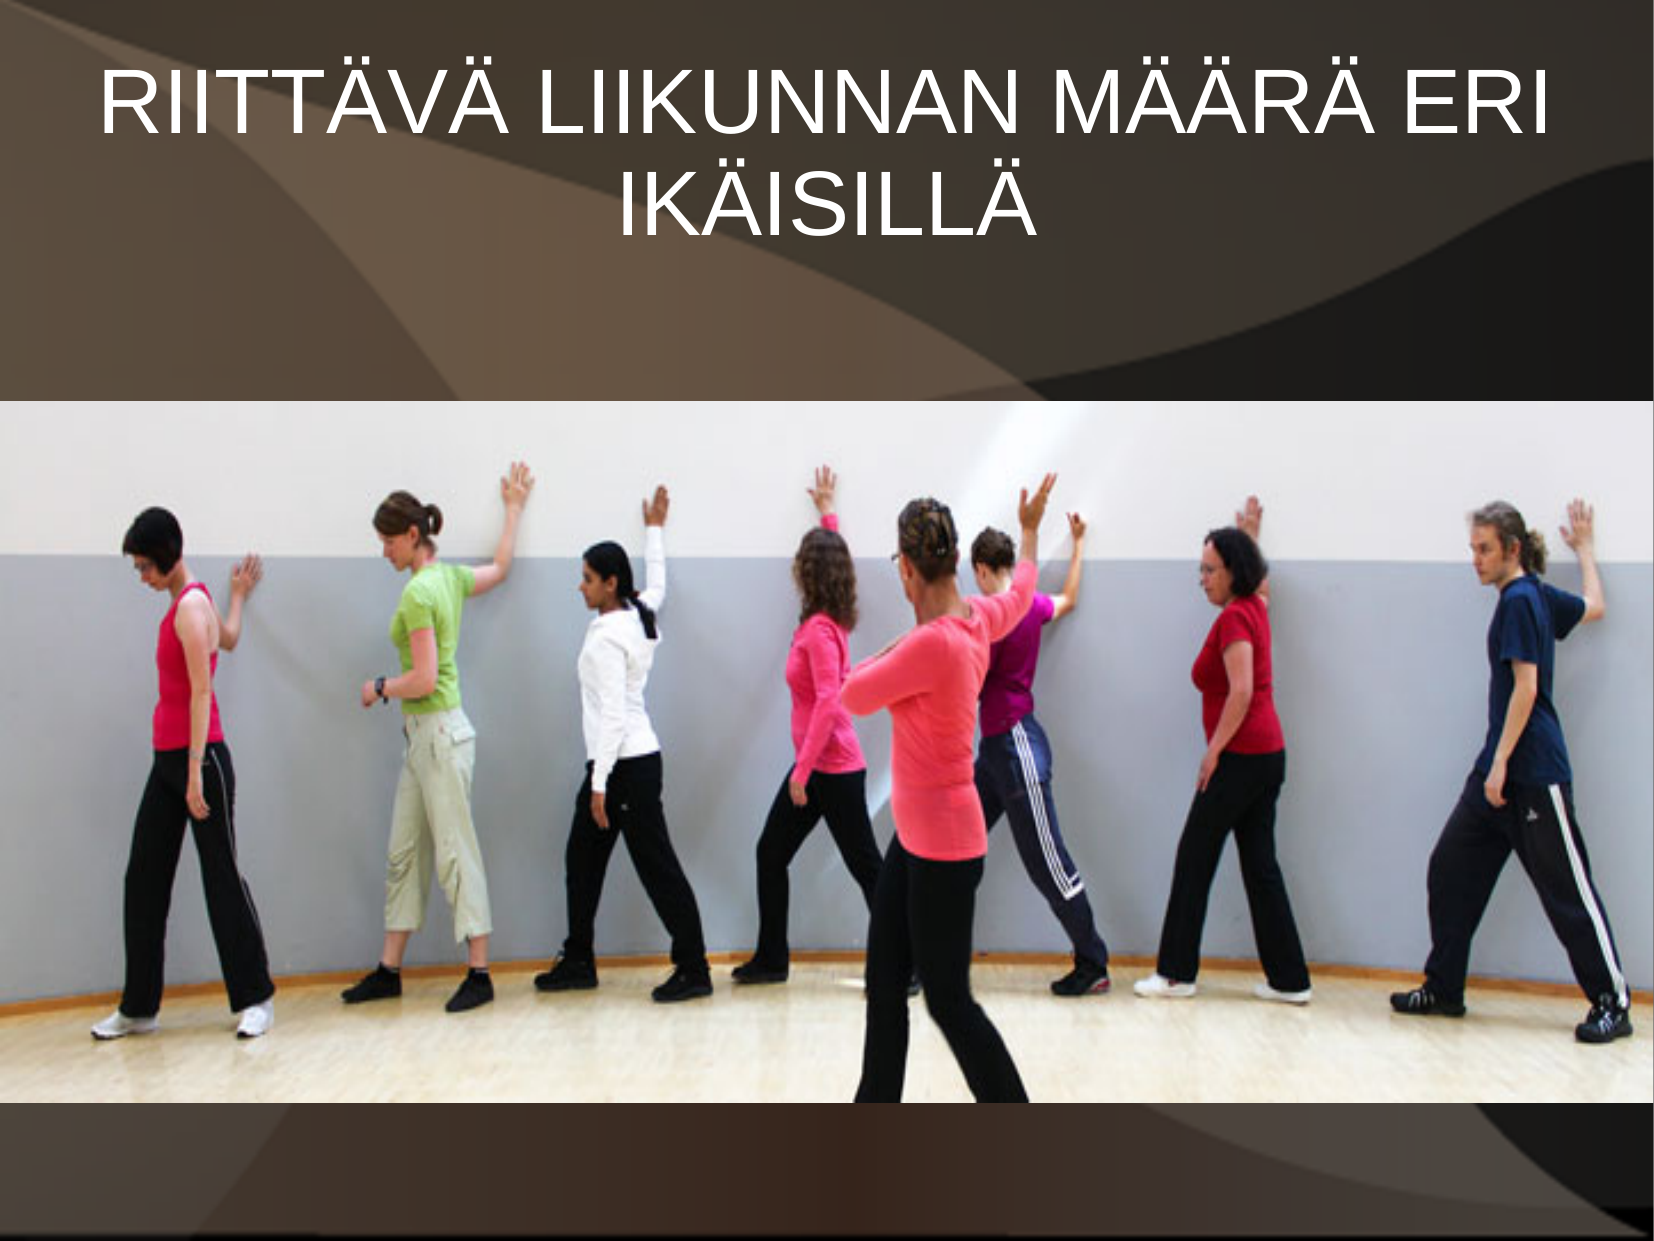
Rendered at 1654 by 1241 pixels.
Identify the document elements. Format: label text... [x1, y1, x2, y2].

title RIITTÄVÄ LIIKUNNAN MÄÄRÄ ERI IKÄISILLÄ [82, 49, 1571, 257]
picture [0, 0, 1654, 1241]
